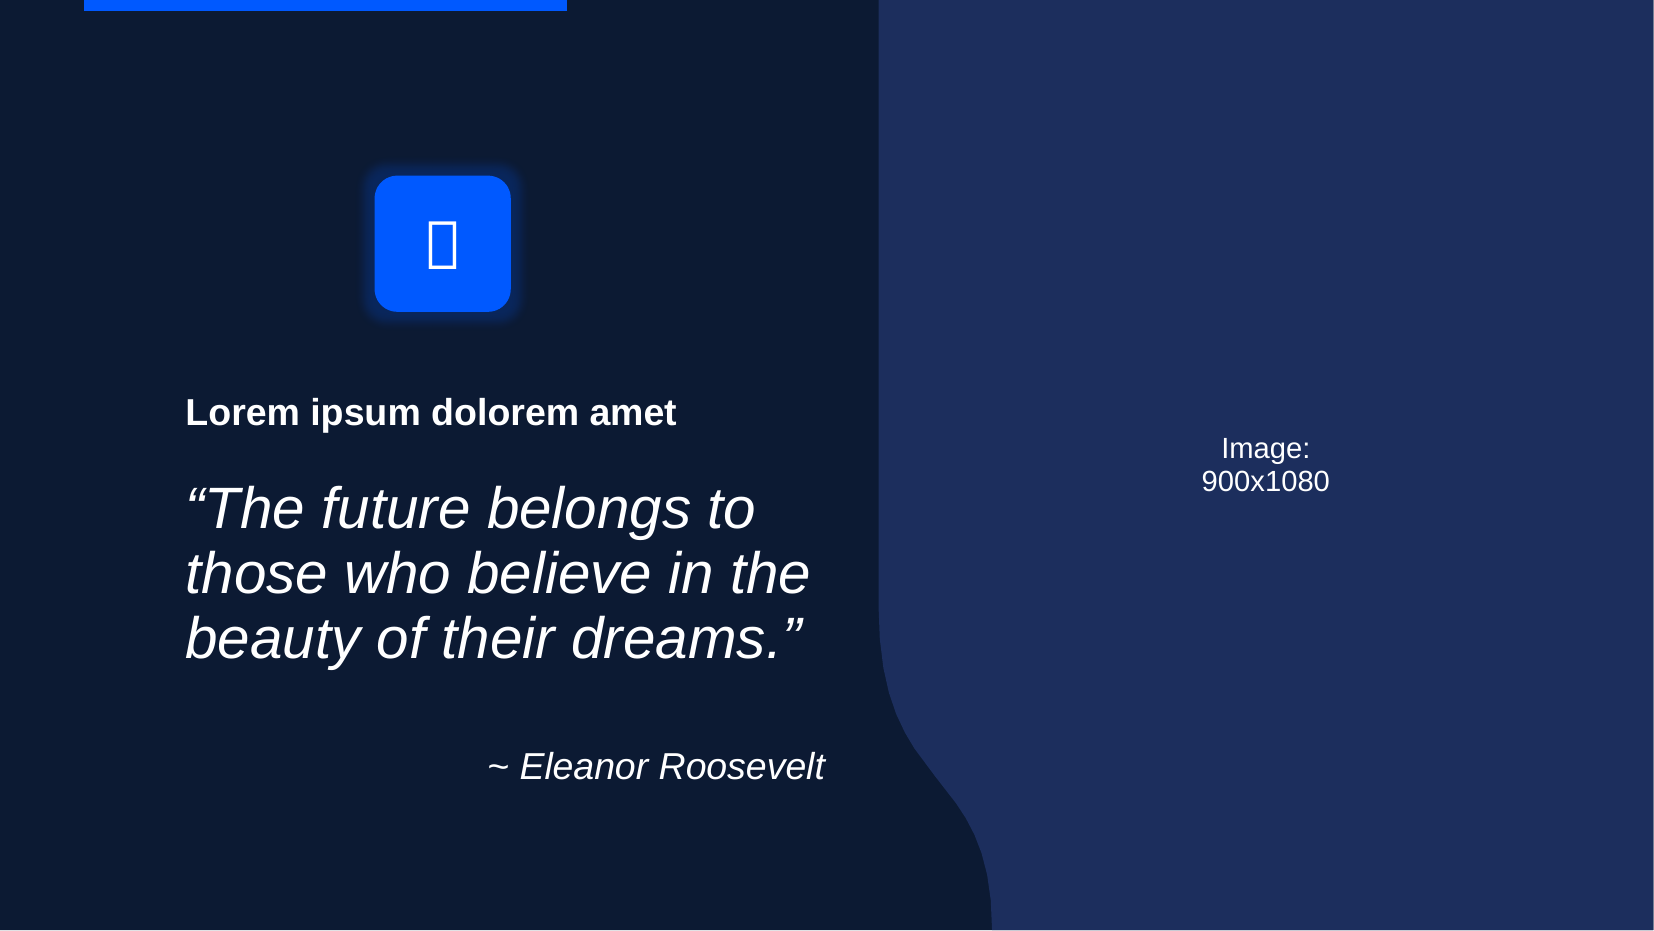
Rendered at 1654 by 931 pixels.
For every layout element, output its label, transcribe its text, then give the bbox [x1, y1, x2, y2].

text_box Lorem ipsum dolorem amet “The future belongs to those who believe in the beauty of their dreams.” ~ Eleanor Roosevelt [150, 316, 826, 863]
text_box  [374, 175, 511, 312]
text_box Image: 900x1080 [878, 0, 1654, 931]
